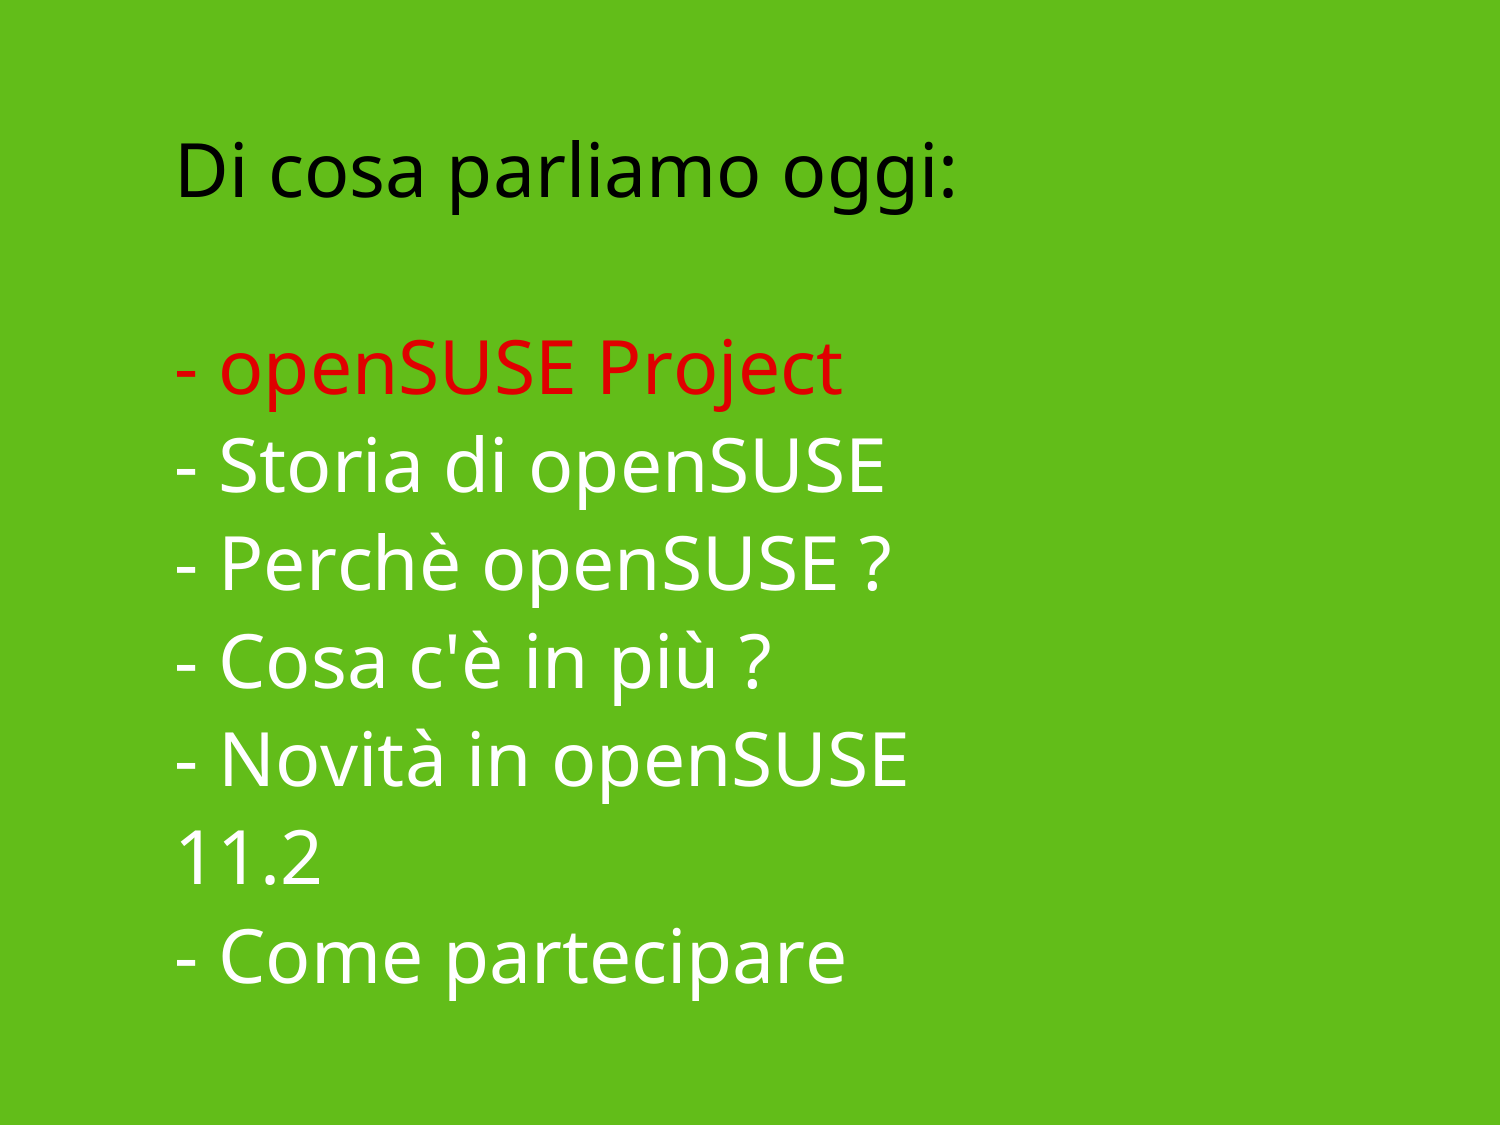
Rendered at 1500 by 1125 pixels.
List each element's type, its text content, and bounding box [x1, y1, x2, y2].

title Di cosa parliamo oggi: - openSUSE Project - Storia di openSUSE - Perchè openSUSE ? - Cosa c'è in più ? - Novità in openSUSE 11.2 - Come partecipare [66, 59, 975, 1063]
